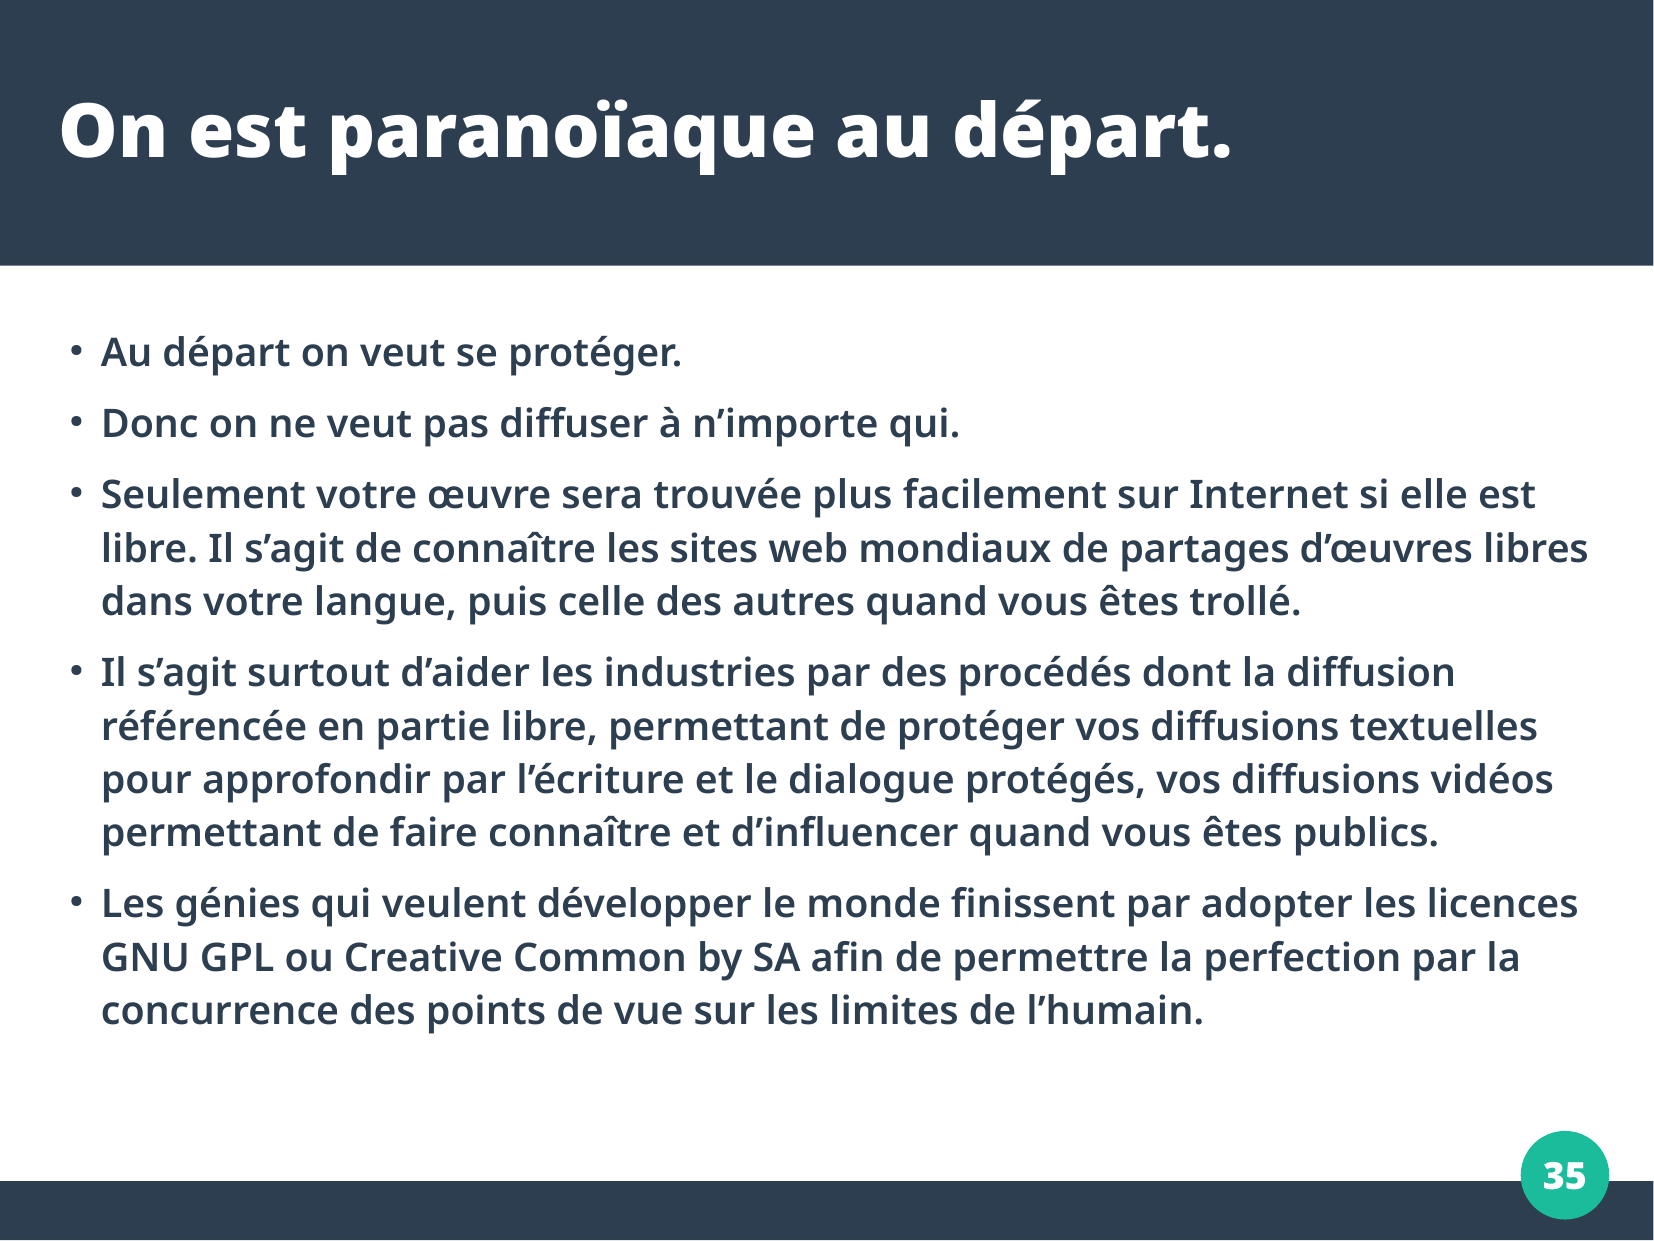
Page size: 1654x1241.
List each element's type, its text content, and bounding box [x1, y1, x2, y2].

list Au départ on veut se protéger. Donc on ne veut pas diffuser à n’importe qui. Seulement votre œuvre sera trouvée plus facilement sur Internet si elle est libre. Il s’agit de connaître les sites web mondiaux de partages d’œuvres libres dans votre langue, puis celle des autres quand vous êtes trollé. Il s’agit surtout d’aider les industries par des procédés dont la diffusion référencée en partie libre, permettant de protéger vos diffusions textuelles pour approfondir par l’écriture et le dialogue protégés, vos diffusions vidéos permettant de faire connaître et d’influencer quand vous êtes publics. Les génies qui veulent développer le monde finissent par adopter les licences GNU GPL ou Creative Common by SA afin de permettre la perfection par la concurrence des points de vue sur les limites de l’humain. [59, 324, 1595, 1152]
title On est paranoïaque au départ. [59, 49, 1595, 207]
